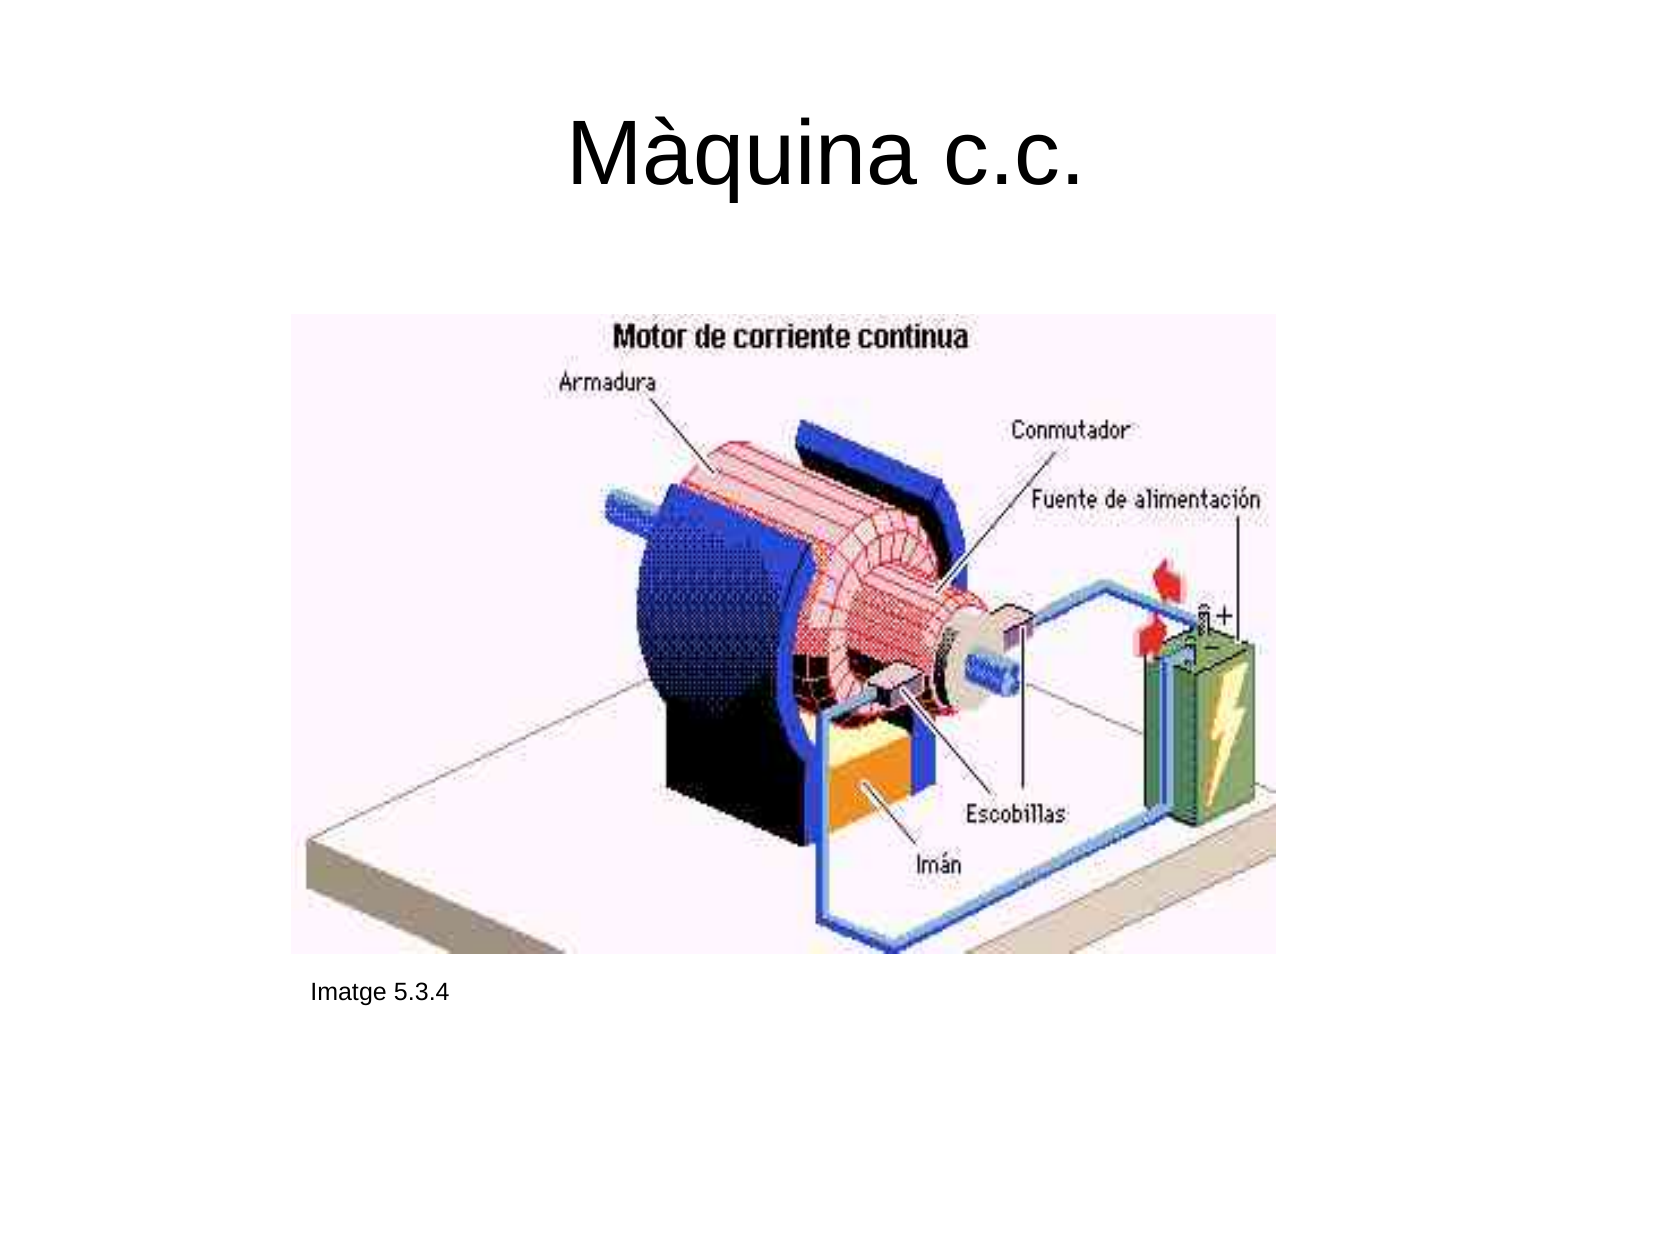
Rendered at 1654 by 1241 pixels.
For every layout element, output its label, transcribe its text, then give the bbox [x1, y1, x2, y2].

picture [291, 314, 1276, 954]
text_box Imatge 5.3.4 [295, 970, 578, 1052]
title Màquina c.c. [82, 49, 1571, 257]
